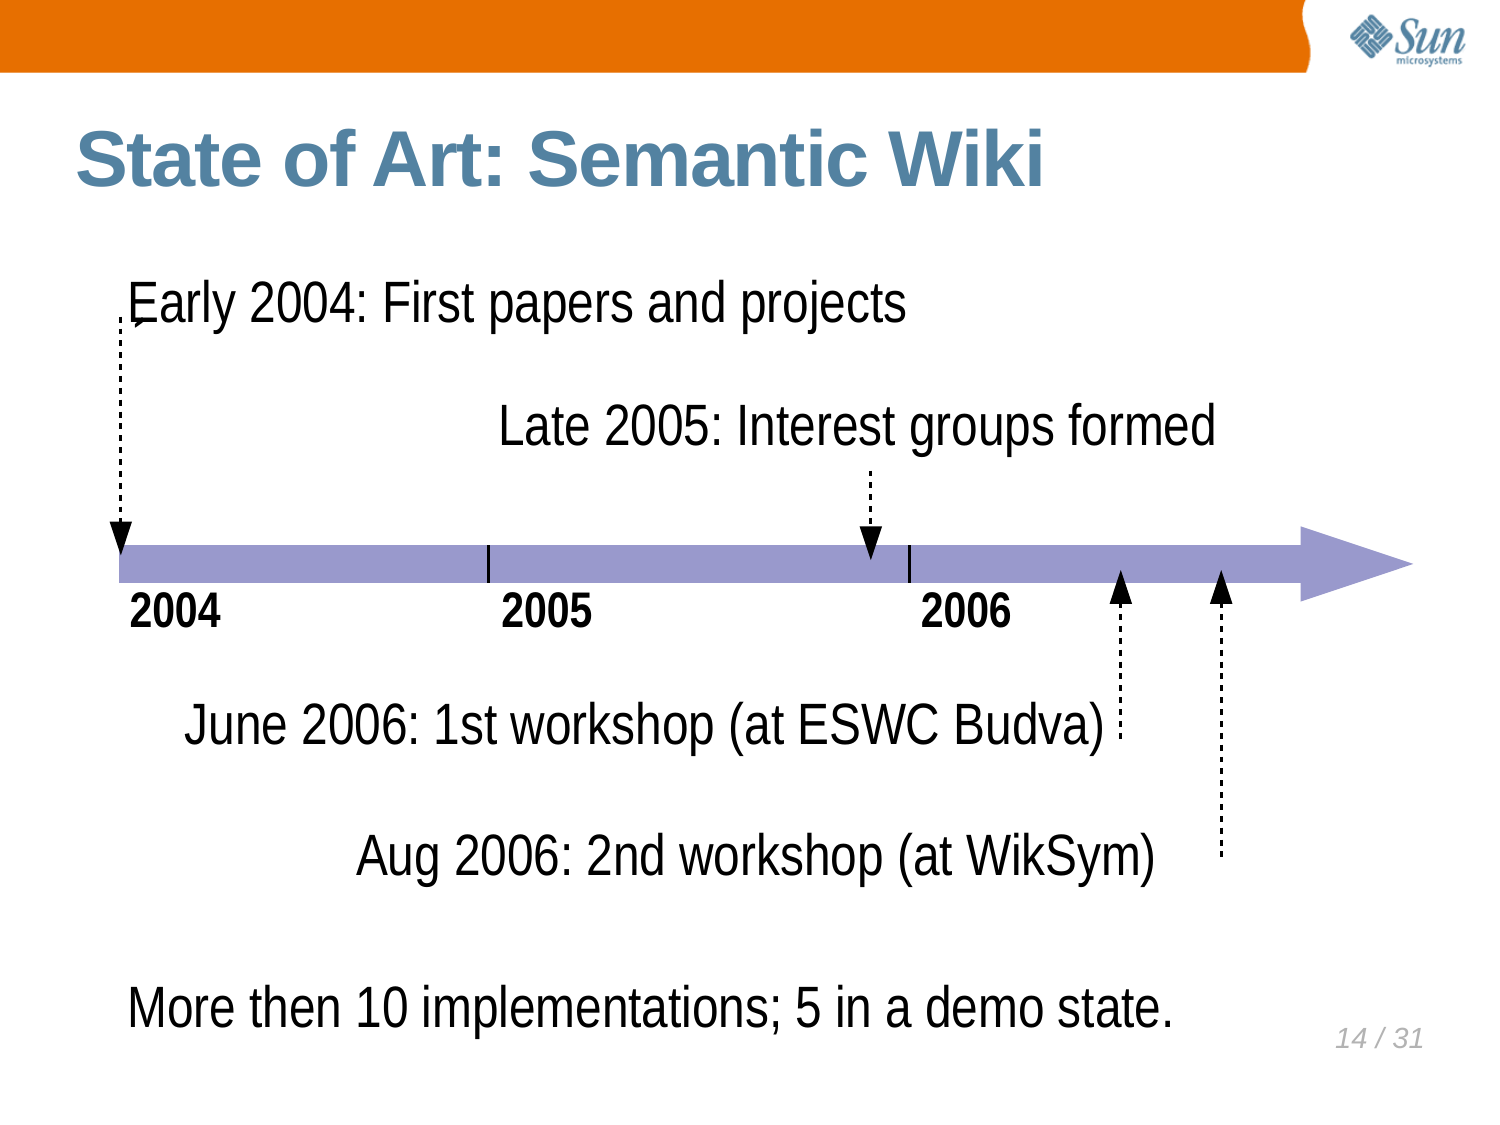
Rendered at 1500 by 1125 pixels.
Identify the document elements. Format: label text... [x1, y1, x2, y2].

text_box 2004 [129, 588, 282, 645]
text_box 2006 [920, 588, 1073, 645]
list Early 2004: First papers and projects Late 2005: Interest groups formed June 2006: 1st workshop (at ESWC Budva) Aug 2006: 2nd workshop (at WikSym) More then 10 implementations; 5 in a demo state. [108, 277, 1446, 1045]
text_box 2005 [501, 588, 654, 645]
picture [0, 0, 1500, 75]
title State of Art: Semantic Wiki [75, 122, 1438, 228]
